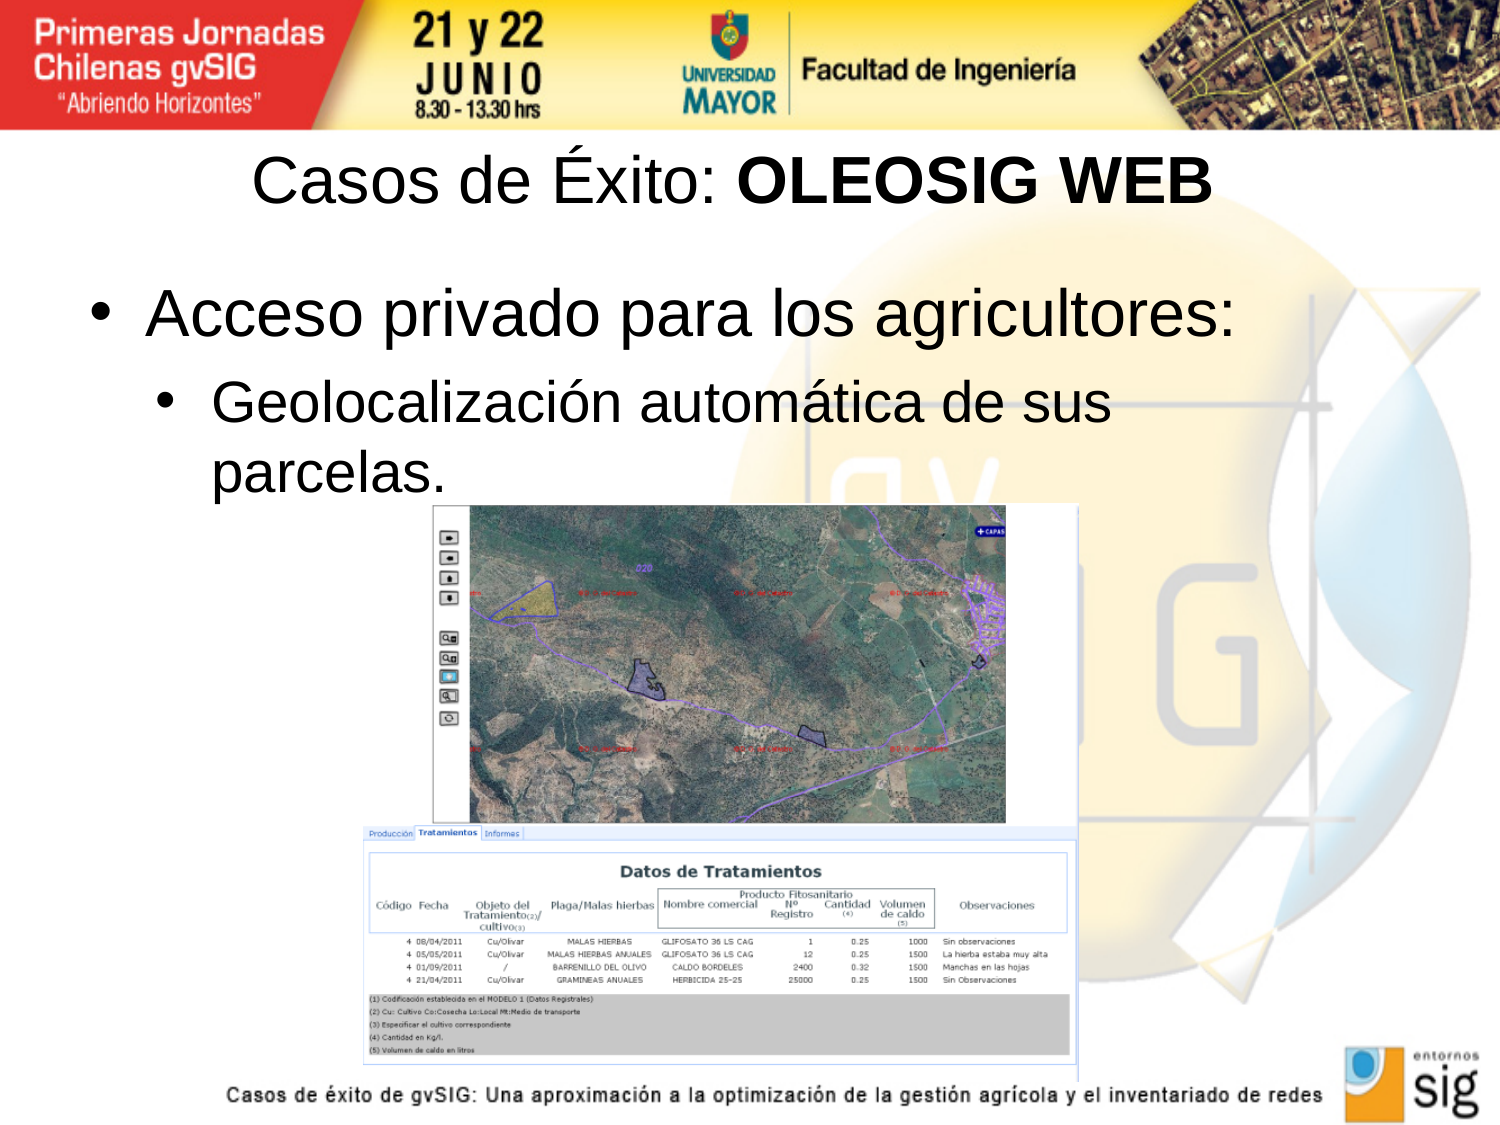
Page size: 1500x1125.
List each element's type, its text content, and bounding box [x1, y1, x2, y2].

title Casos de Éxito: OLEOSIG WEB [58, 93, 1409, 261]
list Acceso privado para los agricultores: Geolocalización automática de sus parcelas. [74, 262, 1341, 938]
picture [0, 0, 1500, 1125]
